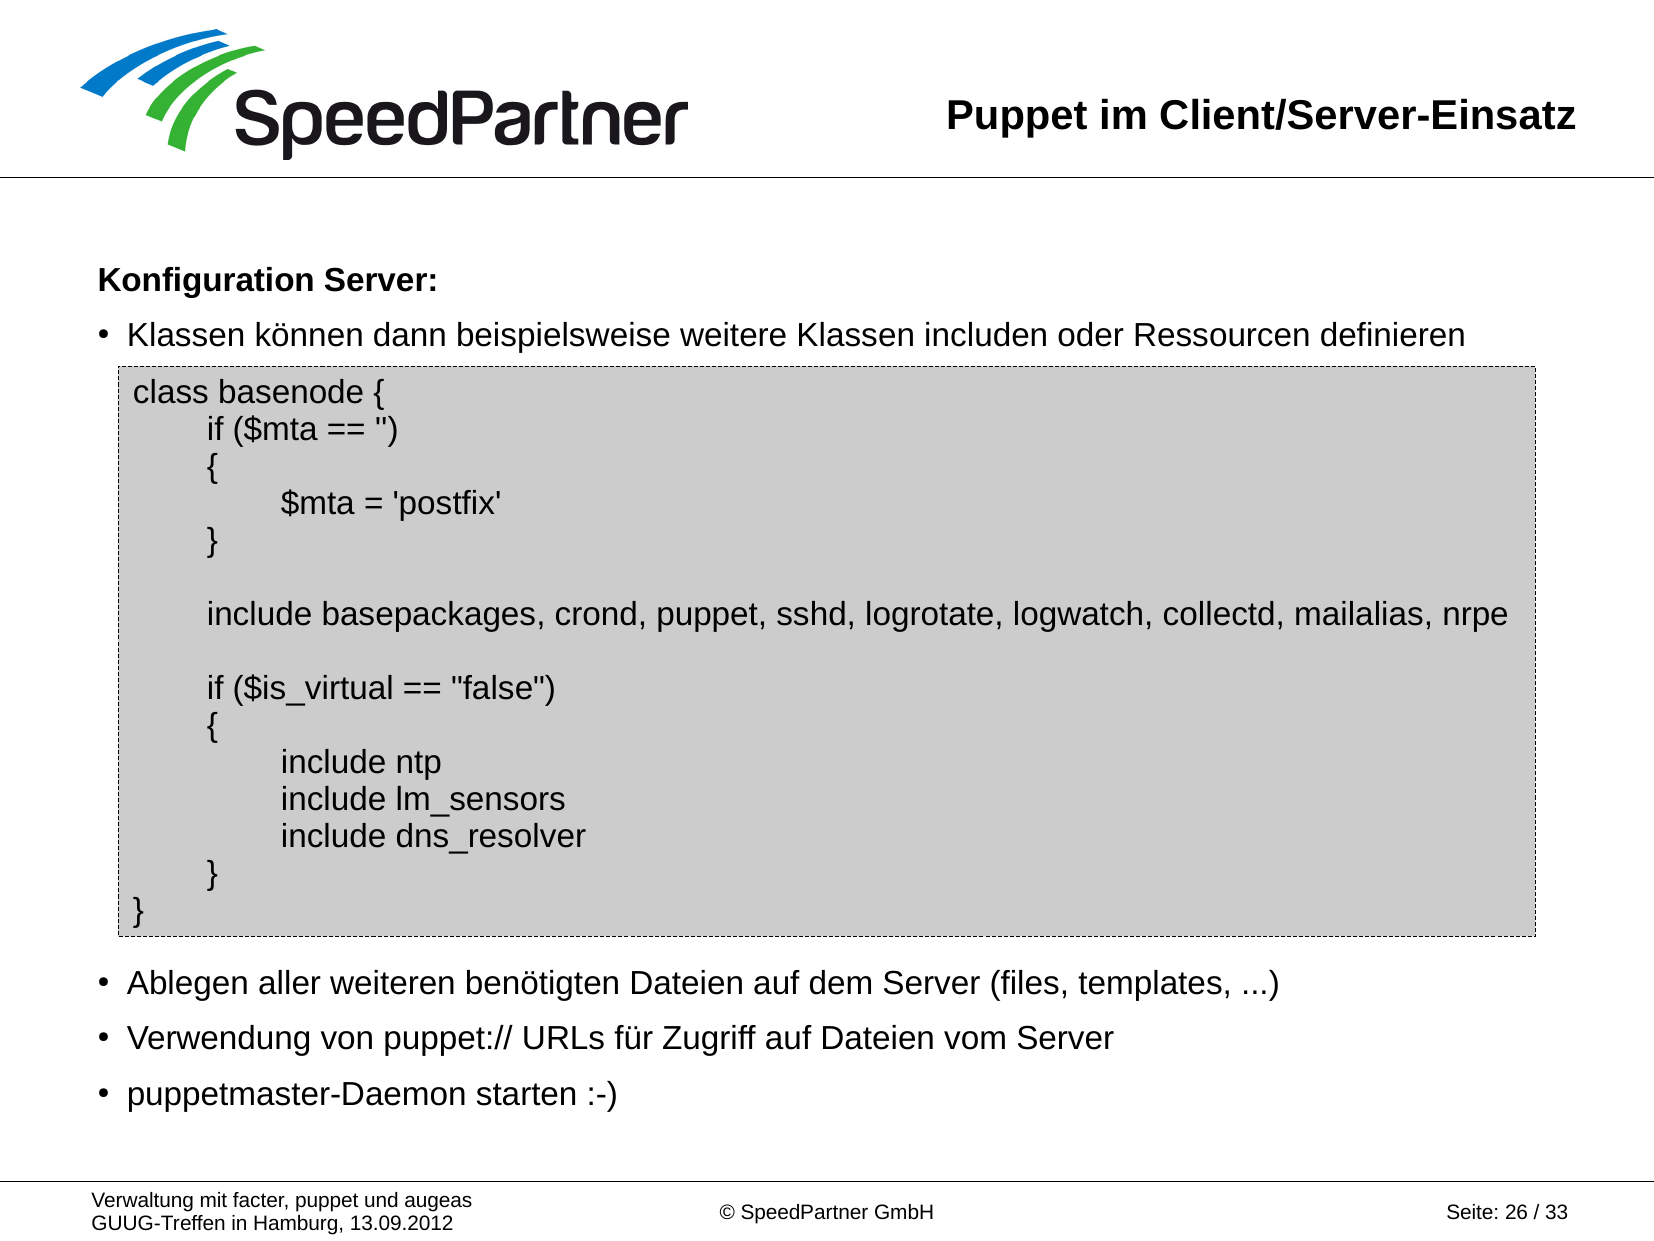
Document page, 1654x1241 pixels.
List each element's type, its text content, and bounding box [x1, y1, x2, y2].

text_box class basenode { if ($mta == '') { $mta = 'postfix' } include basepackages, crond, puppet, sshd, logrotate, logwatch, collectd, mailalias, nrpe if ($is_virtual == "false") { include ntp include lm_sensors include dns_resolver } } [118, 366, 1536, 937]
picture [80, 29, 688, 160]
title Puppet im Client/Server-Einsatz [590, 70, 1577, 160]
text_box Konfiguration Server: Klassen können dann beispielsweise weitere Klassen includen oder Ressourcen definieren Ablegen aller weiteren benötigten Dateien auf dem Server (files, templates, ...) Verwendung von puppet:// URLs für Zugriff auf Dateien vom Server puppetmaster-Daemon starten :-) [82, 253, 1565, 1177]
